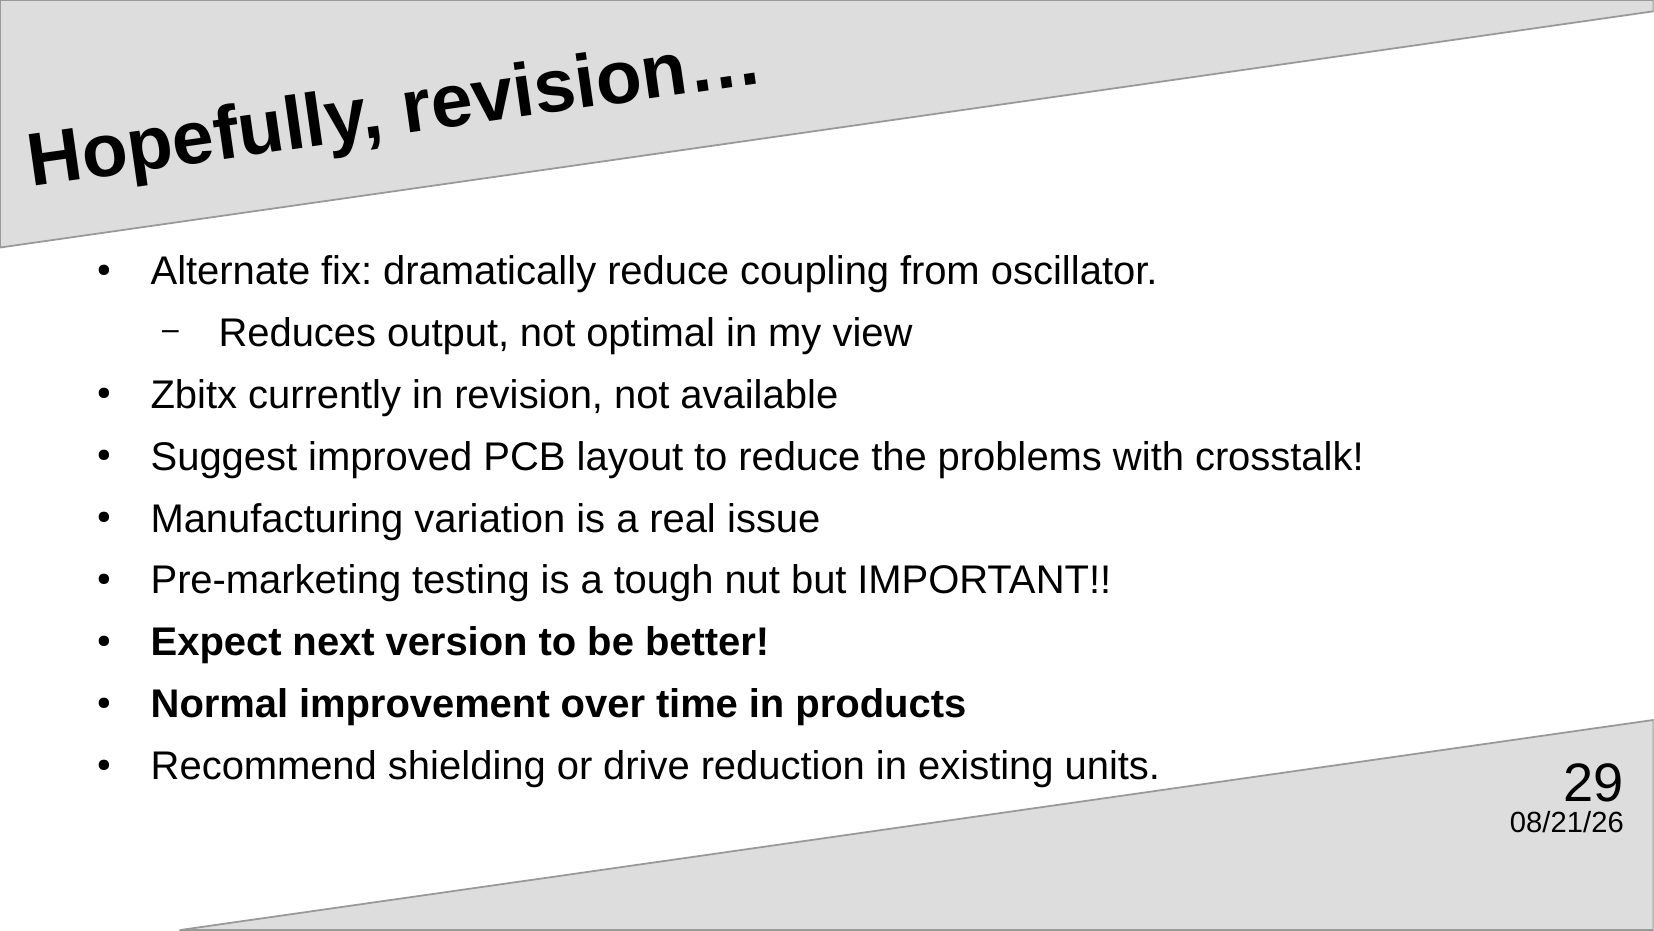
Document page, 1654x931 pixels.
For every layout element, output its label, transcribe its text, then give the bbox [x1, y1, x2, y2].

title Hopefully, revision… [16, 0, 1501, 239]
list Alternate fix: dramatically reduce coupling from oscillator. Reduces output, not optimal in my view Zbitx currently in revision, not available Suggest improved PCB layout to reduce the problems with crosstalk! Manufacturing variation is a real issue Pre-marketing testing is a tough nut but IMPORTANT!! Expect next version to be better! Normal improvement over time in products Recommend shielding or drive reduction in existing units. [82, 248, 1538, 789]
